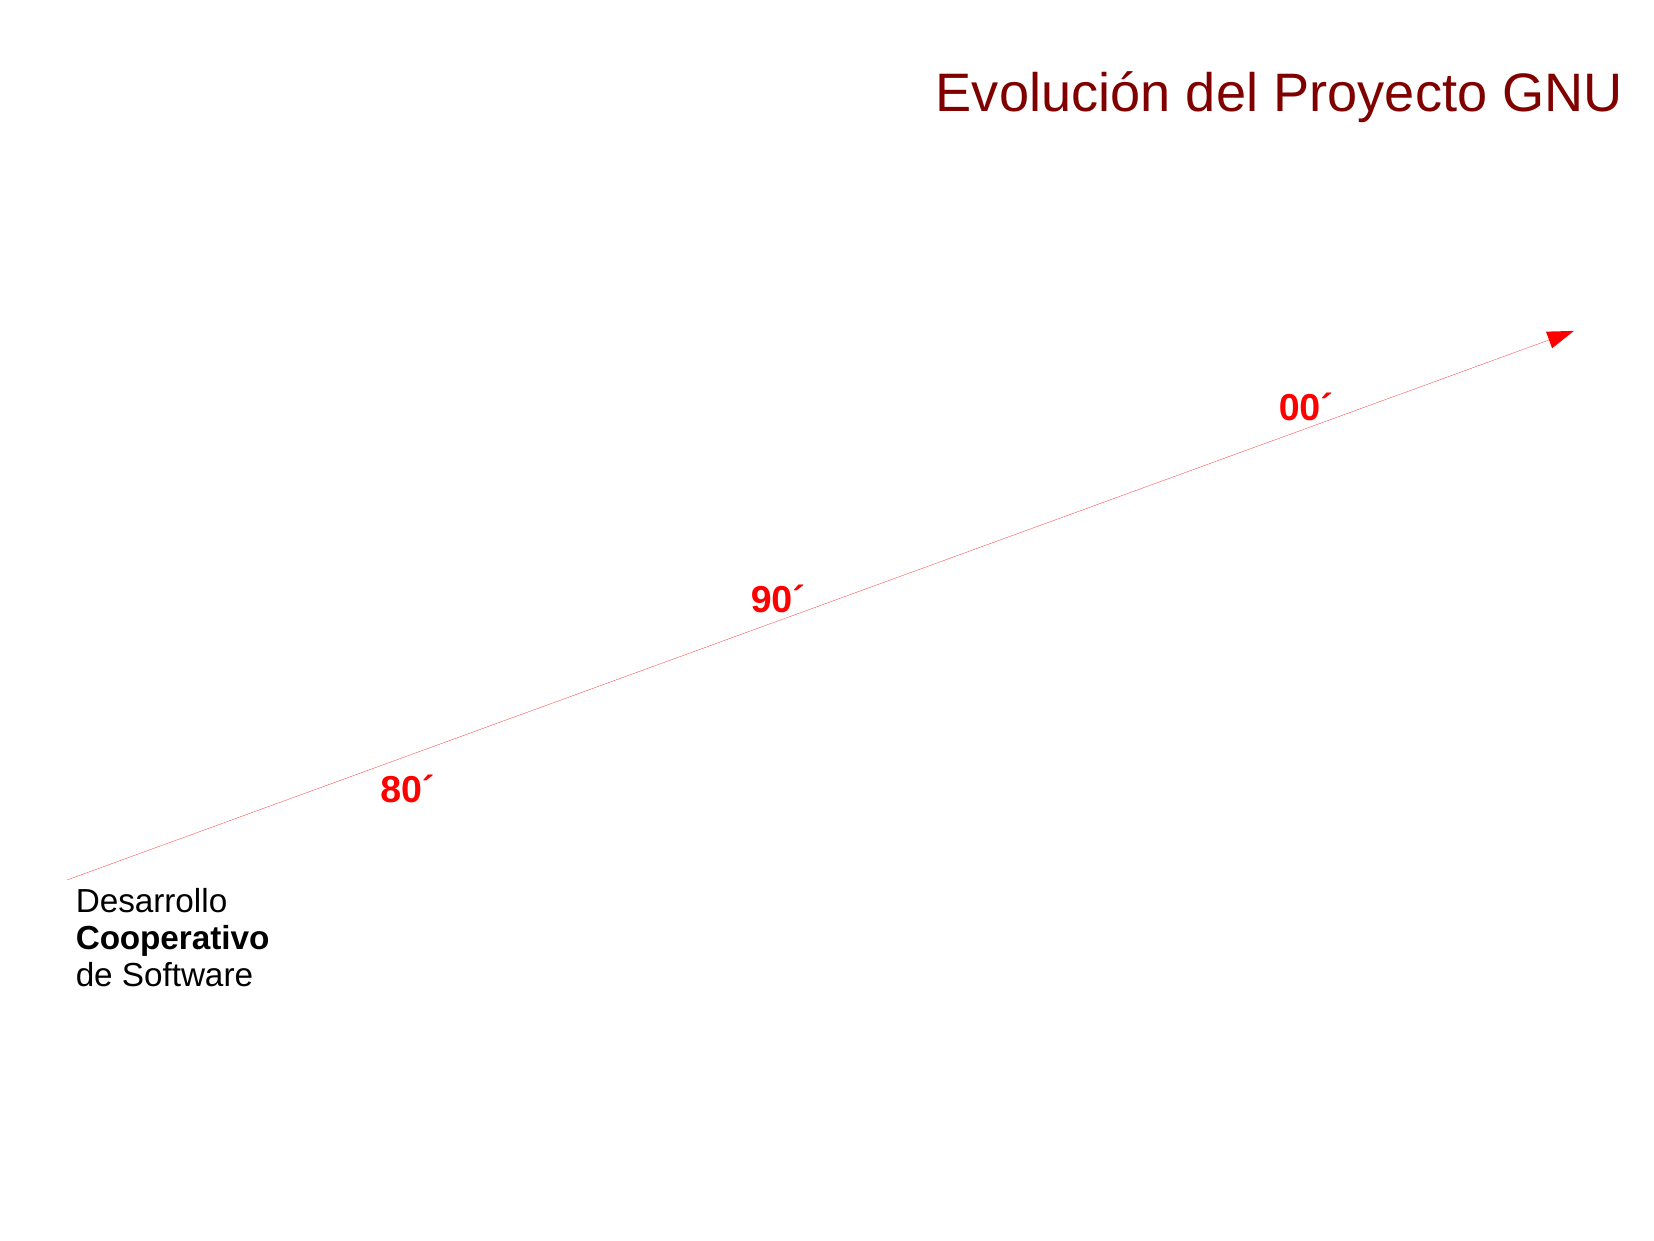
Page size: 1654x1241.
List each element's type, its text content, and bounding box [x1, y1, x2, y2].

text_box 80´ [380, 768, 435, 811]
title Evolución del Proyecto GNU [147, 41, 1625, 145]
text_box 90´ [750, 578, 805, 621]
text_box 00´ [1278, 386, 1333, 429]
text_box Desarrollo Cooperativo de Software [75, 882, 269, 994]
